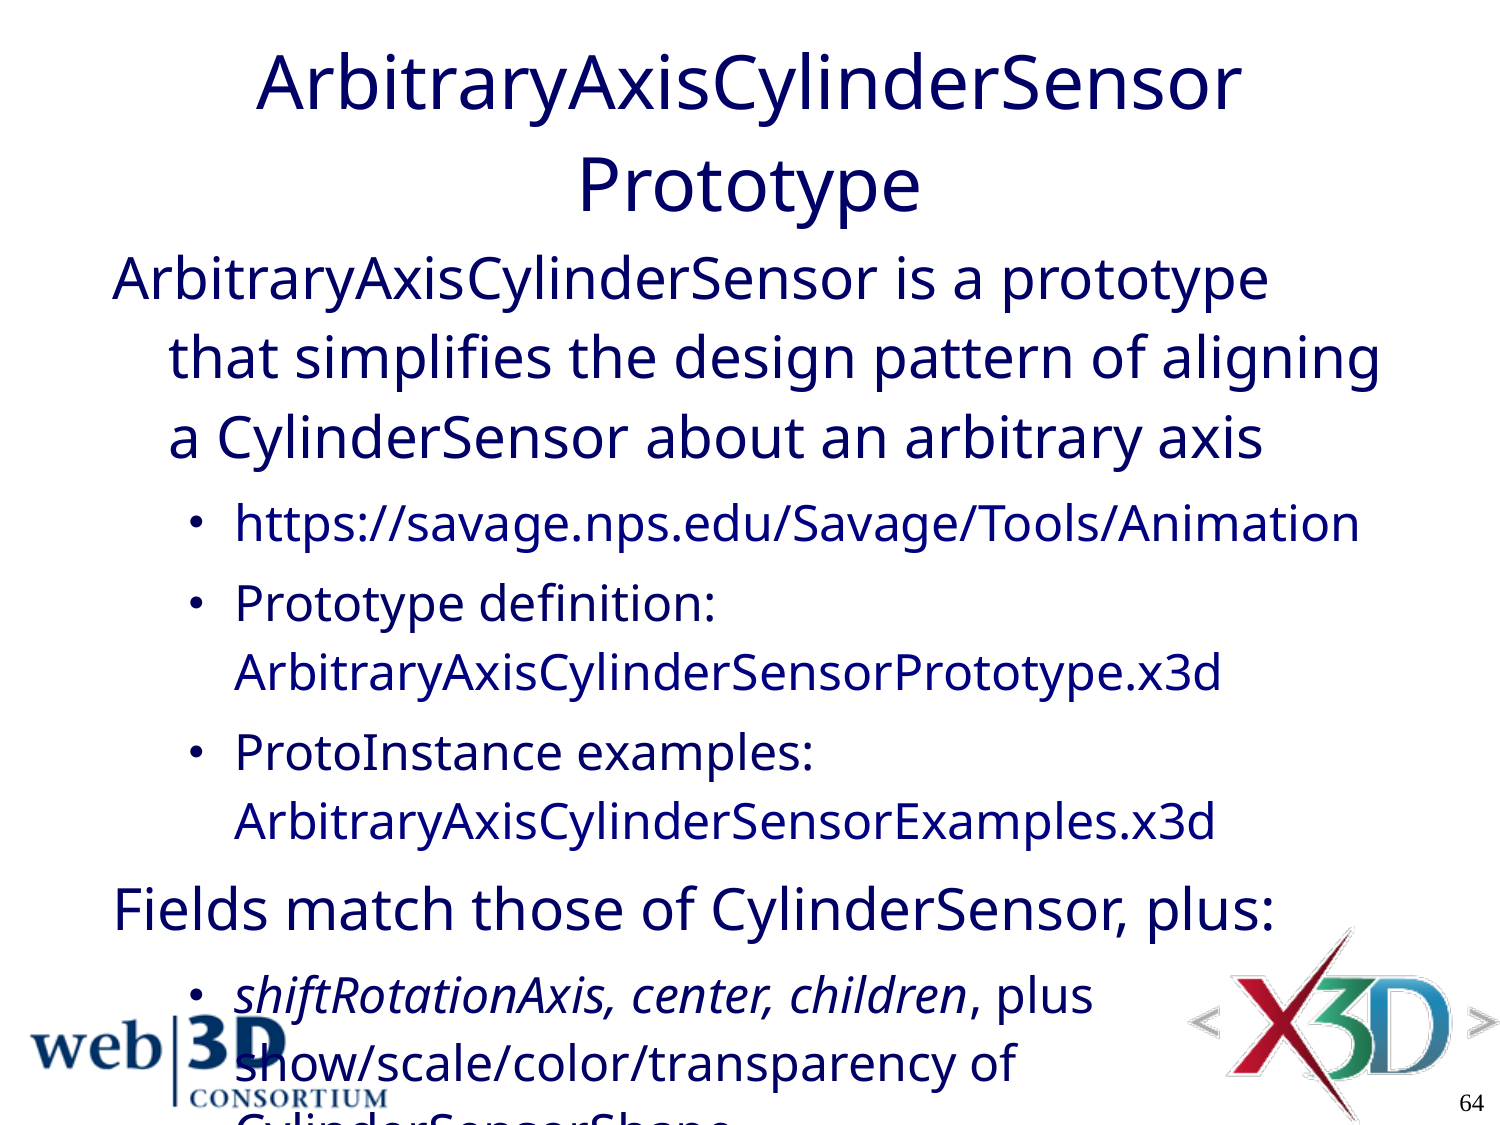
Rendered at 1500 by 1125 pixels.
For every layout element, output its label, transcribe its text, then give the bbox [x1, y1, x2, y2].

picture [12, 998, 413, 1118]
picture [344, 1066, 349, 1076]
picture [407, 1066, 413, 1077]
picture [326, 1066, 331, 1076]
picture [1187, 926, 1500, 1125]
list ArbitraryAxisCylinderSensor is a prototype that simplifies the design pattern of aligning a CylinderSensor about an arbitrary axis https://savage.nps.edu/Savage/Tools/Animation Prototype definition: ArbitraryAxisCylinderSensorPrototype.x3d ProtoInstance examples: ArbitraryAxisCylinderSensorExamples.x3d Fields match those of CylinderSensor, plus: shiftRotationAxis, center, children, plus show/scale/color/transparency of CylinderSensorShape [112, 237, 1388, 1066]
title ArbitraryAxisCylinderSensor Prototype [112, 37, 1388, 226]
picture [296, 1066, 312, 1078]
